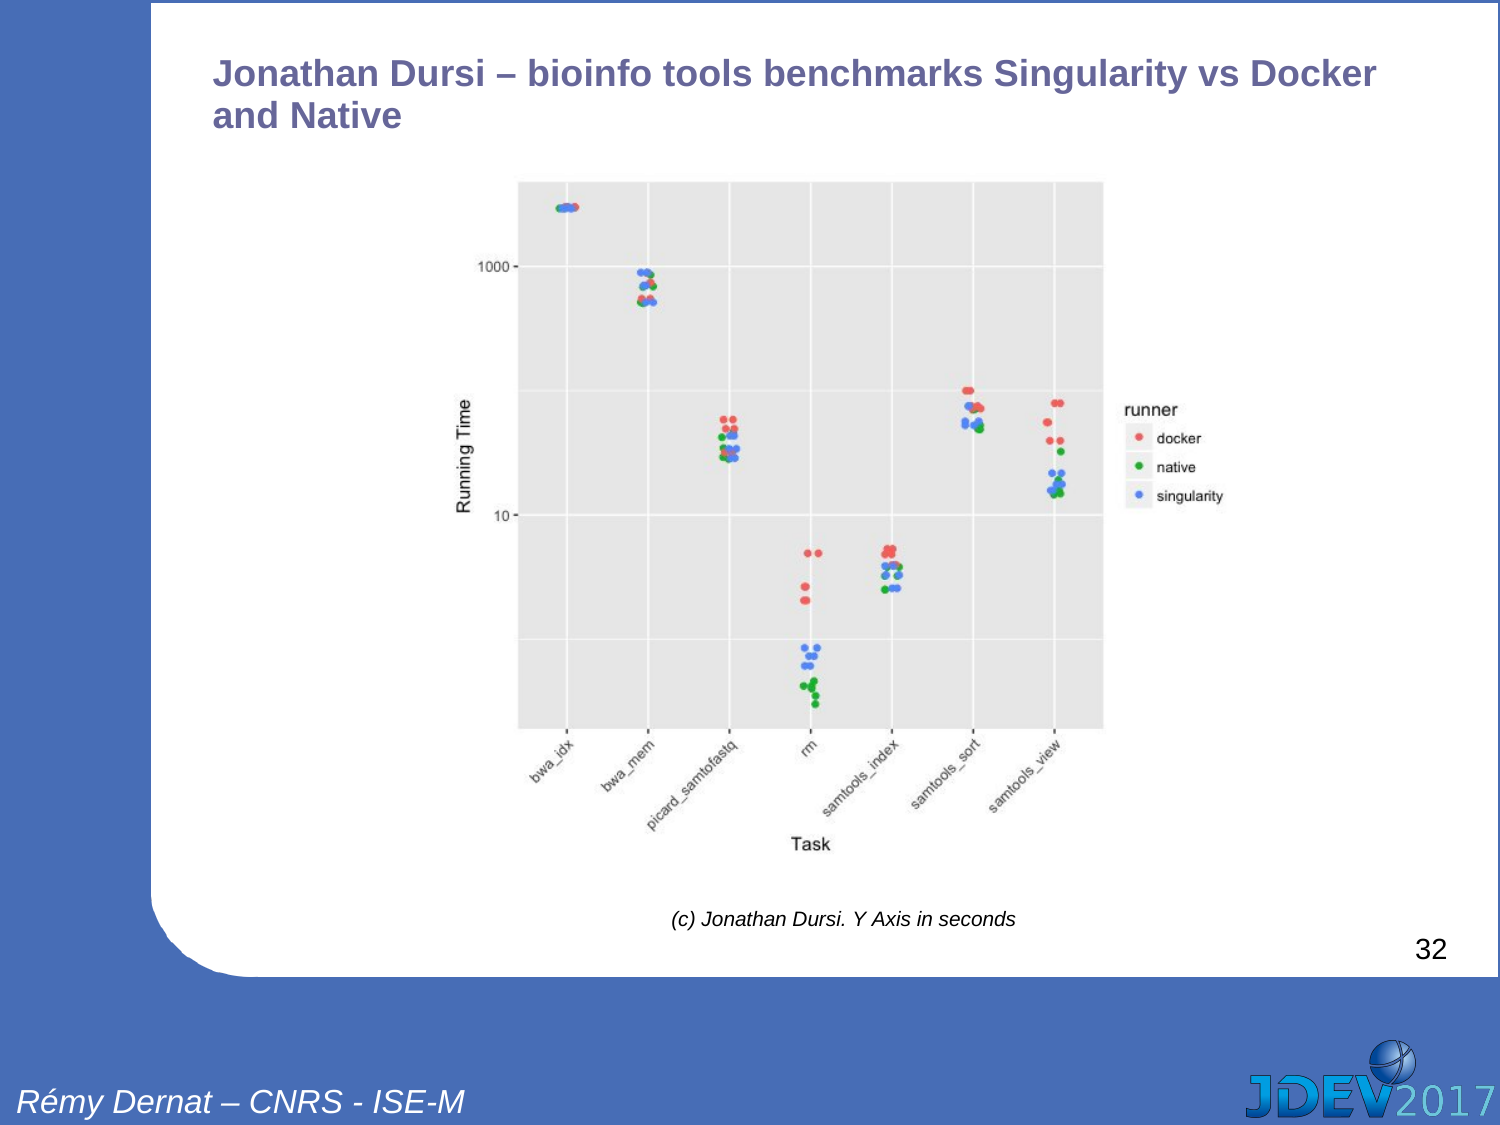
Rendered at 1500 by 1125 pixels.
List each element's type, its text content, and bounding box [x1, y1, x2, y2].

text_box Rémy Dernat – CNRS - ISE-M [0, 1075, 488, 1125]
title Jonathan Dursi – bioinfo tools benchmarks Singularity vs Docker and Native [212, 24, 1447, 164]
text_box (c) Jonathan Dursi. Y Axis in seconds [375, 900, 1313, 939]
picture [0, 0, 1500, 1125]
